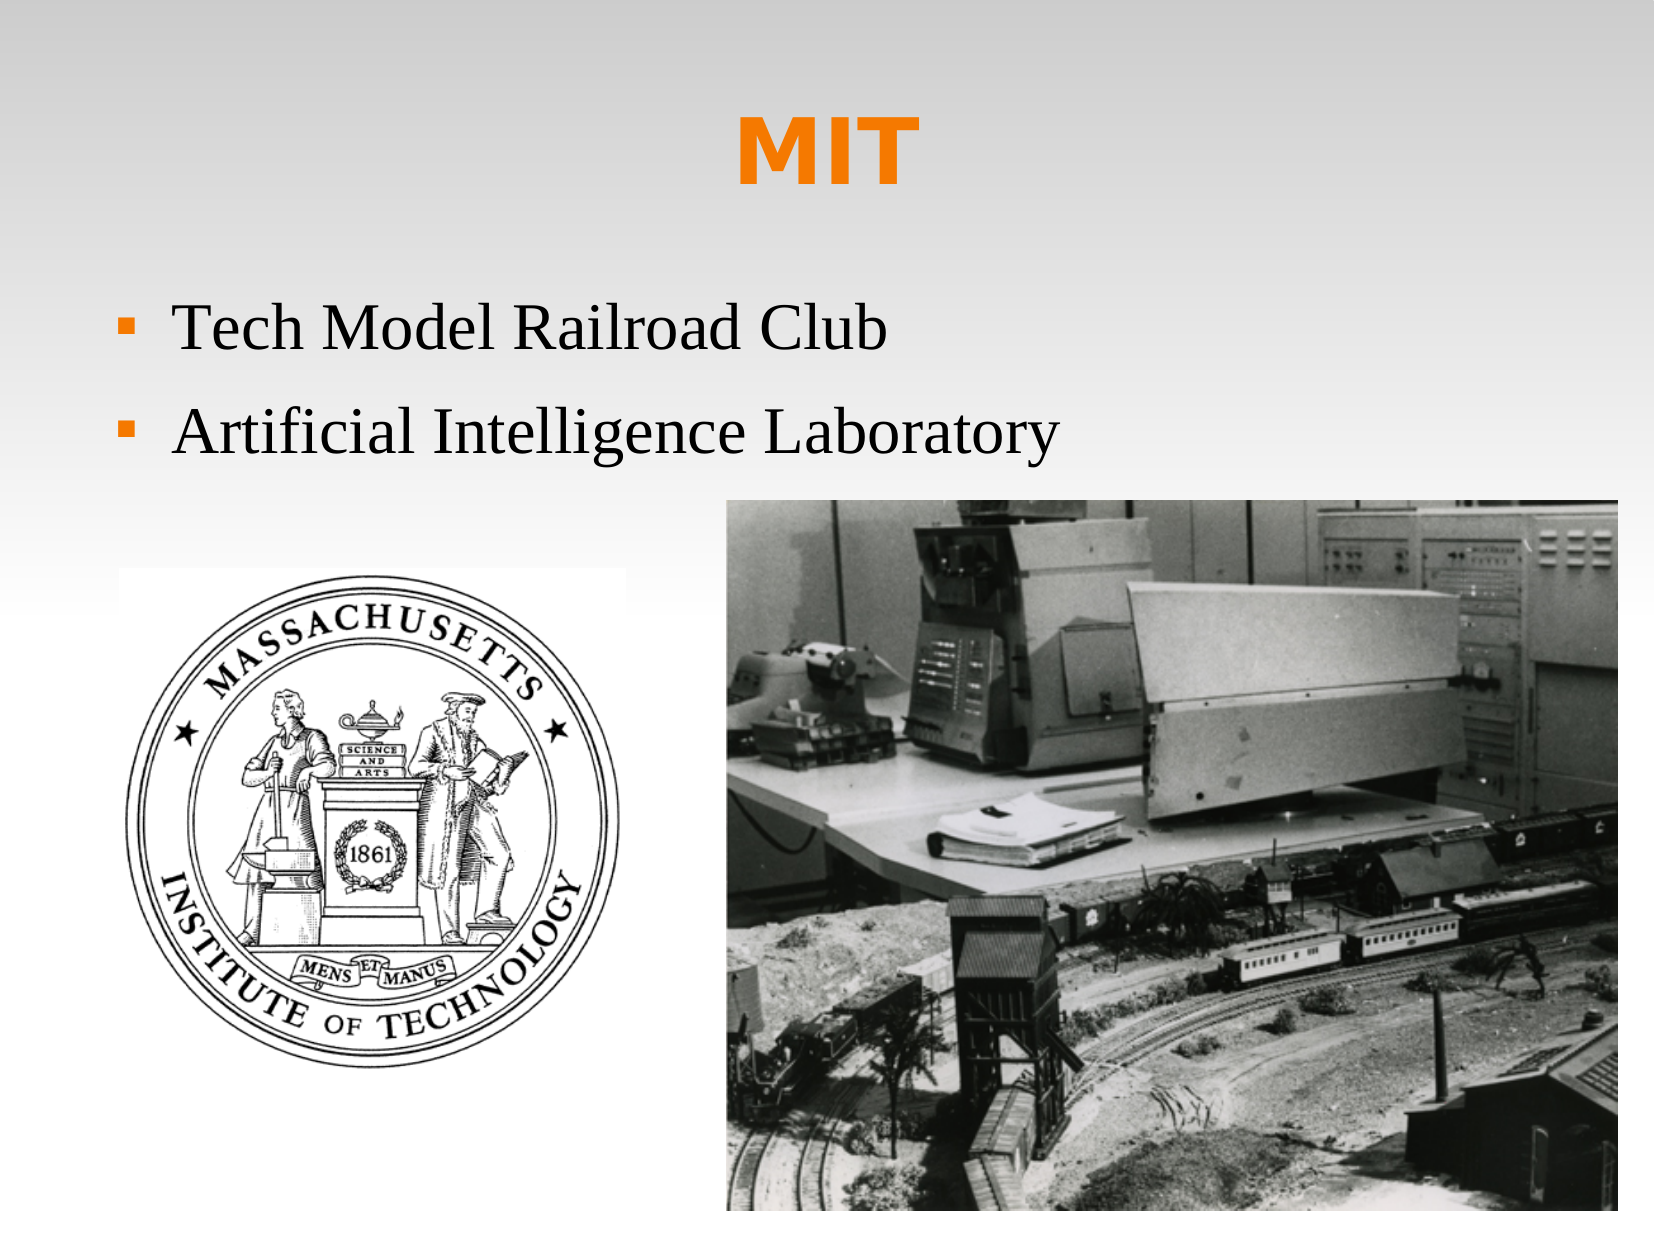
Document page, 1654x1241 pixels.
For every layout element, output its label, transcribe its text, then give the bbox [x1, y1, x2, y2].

list Tech Model Railroad Club Artificial Intelligence Laboratory [82, 290, 1571, 1094]
picture [726, 500, 1618, 1211]
picture [119, 568, 626, 1075]
title MIT [82, 56, 1571, 250]
